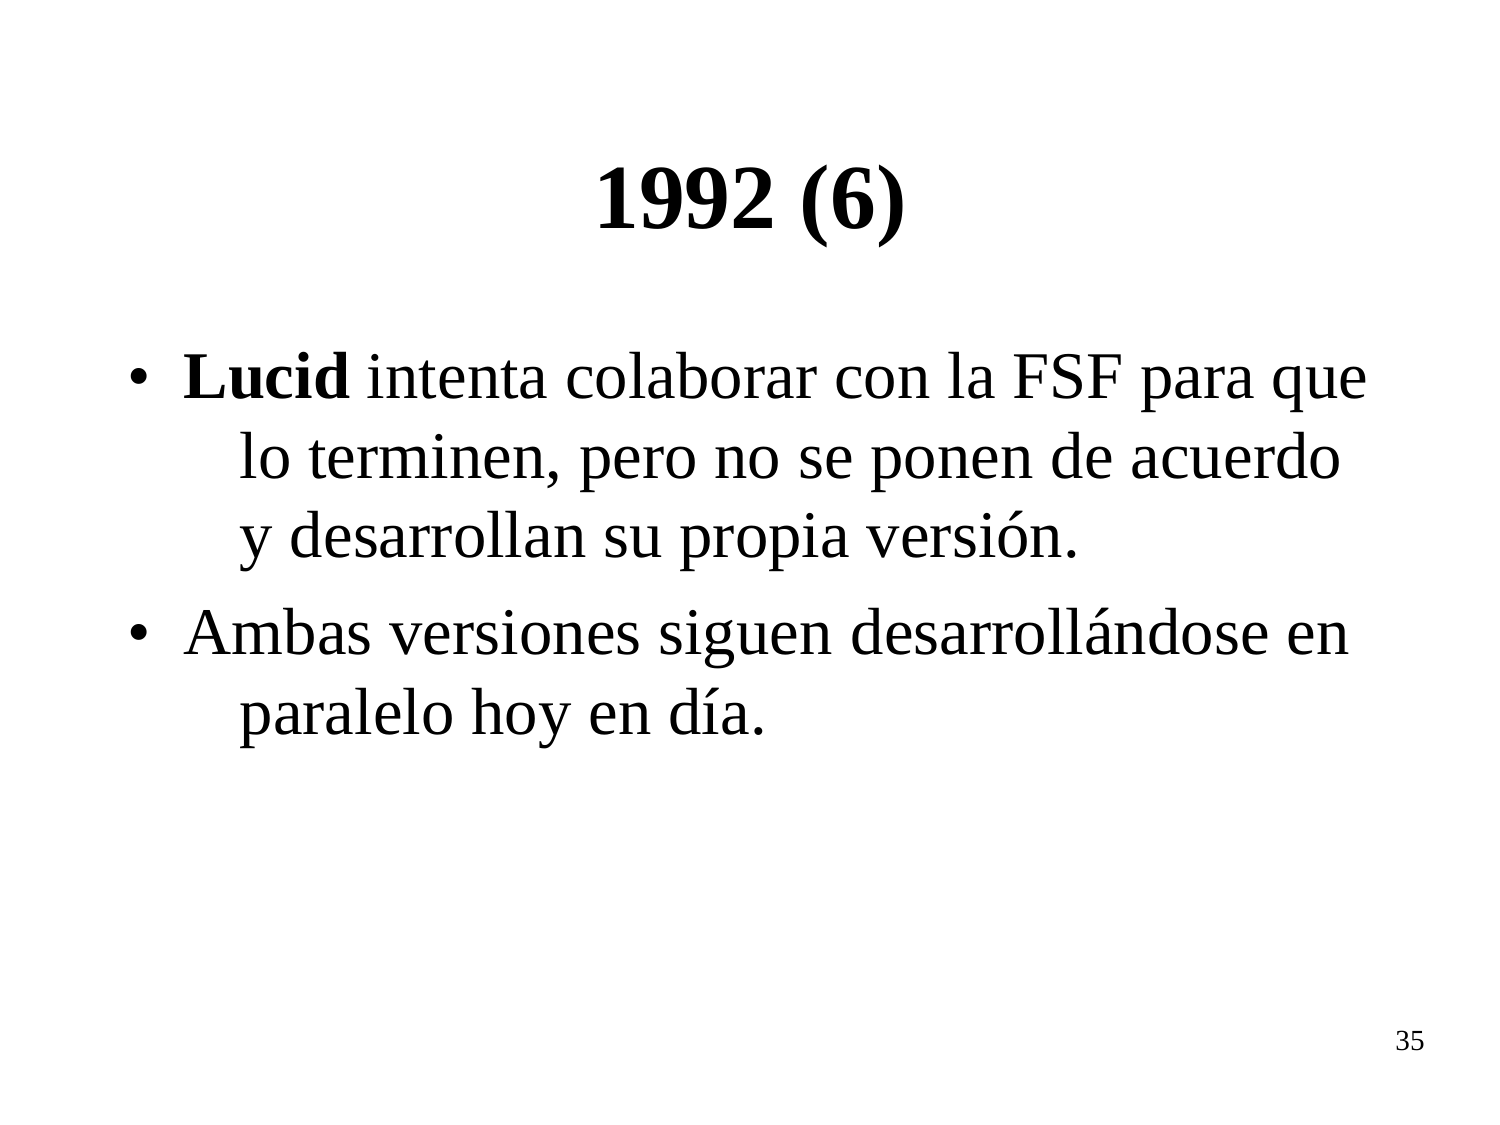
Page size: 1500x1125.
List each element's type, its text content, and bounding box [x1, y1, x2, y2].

list Lucid intenta colaborar con la FSF para que lo terminen, pero no se ponen de acuerdo y desarrollan su propia versión. Ambas versiones siguen desarrollándose en paralelo hoy en día. [112, 324, 1388, 1000]
title 1992 (6) [112, 99, 1388, 288]
